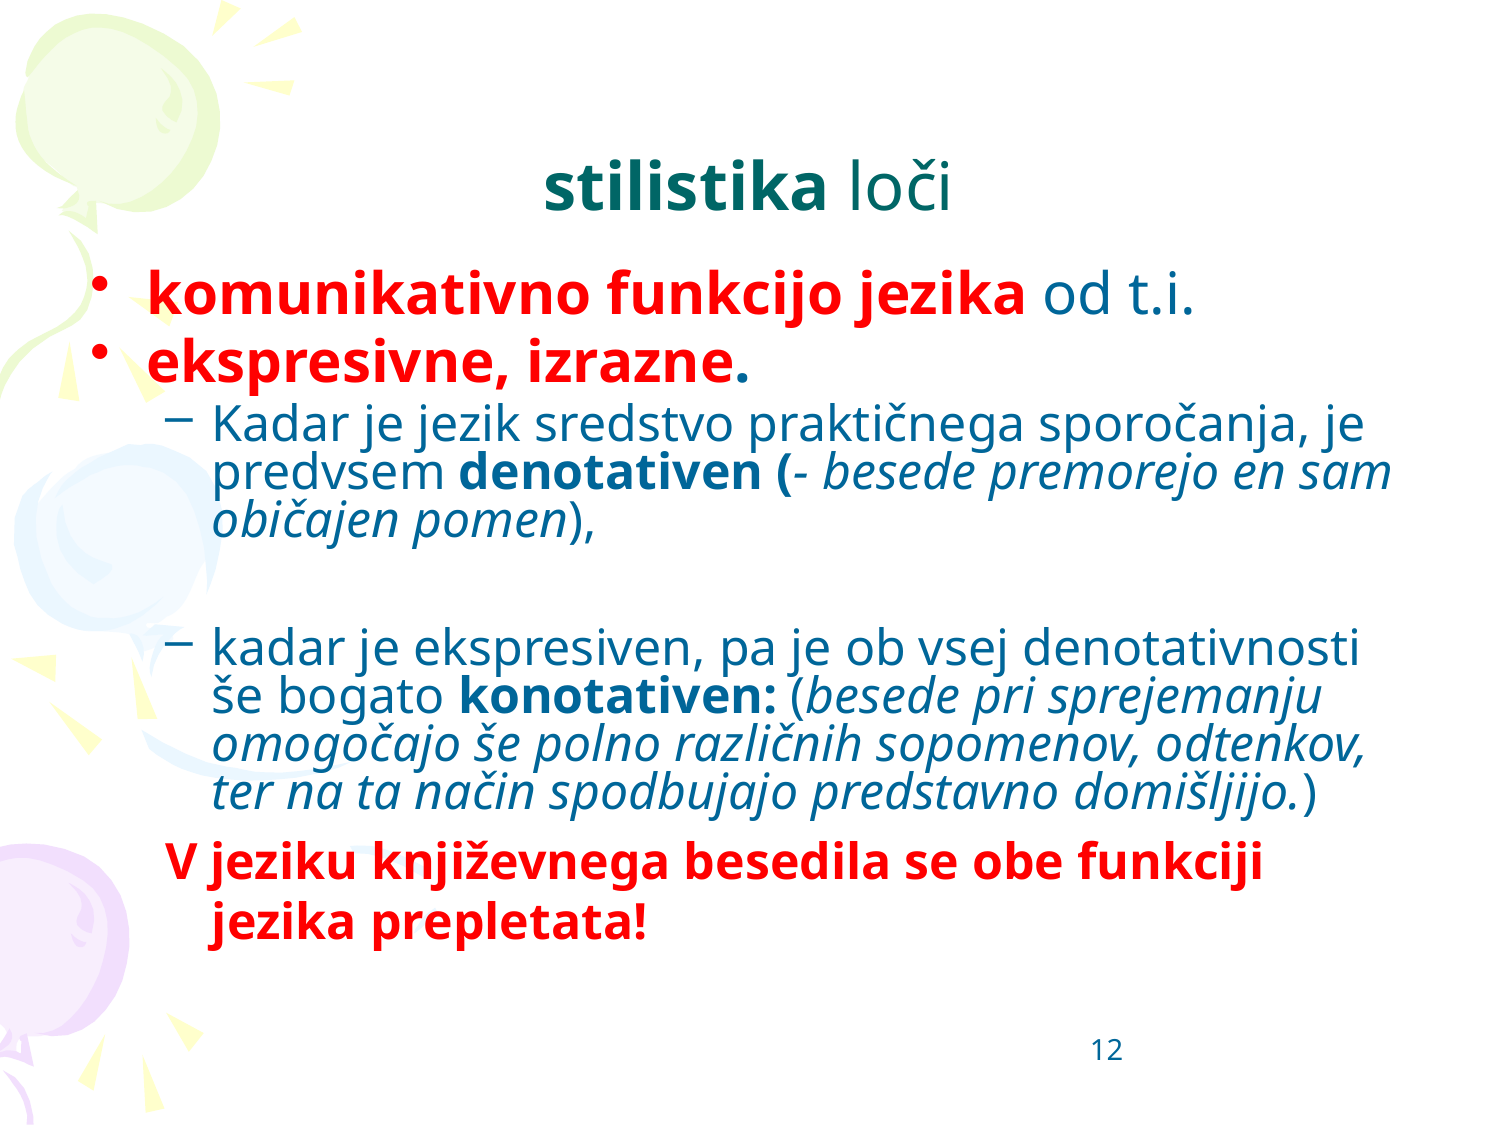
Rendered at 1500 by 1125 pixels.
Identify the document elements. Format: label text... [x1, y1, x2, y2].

slide_number <number> [1074, 1024, 1425, 1100]
title stilistika loči [72, 16, 1425, 233]
list komunikativno funkcijo jezika od t.i. ekspresivne, izrazne. Kadar je jezik sredstvo praktičnega sporočanja, je predvsem denotativen (- besede premorejo en sam običajen pomen), kadar je ekspresiven, pa je ob vsej denotativnosti še bogato konotativen: (besede pri sprejemanju omogočajo še polno različnih sopomenov, odtenkov, ter na ta način spodbujajo predstavno domišljijo.) V jeziku književnega besedila se obe funkciji jezika prepletata! [75, 262, 1425, 994]
